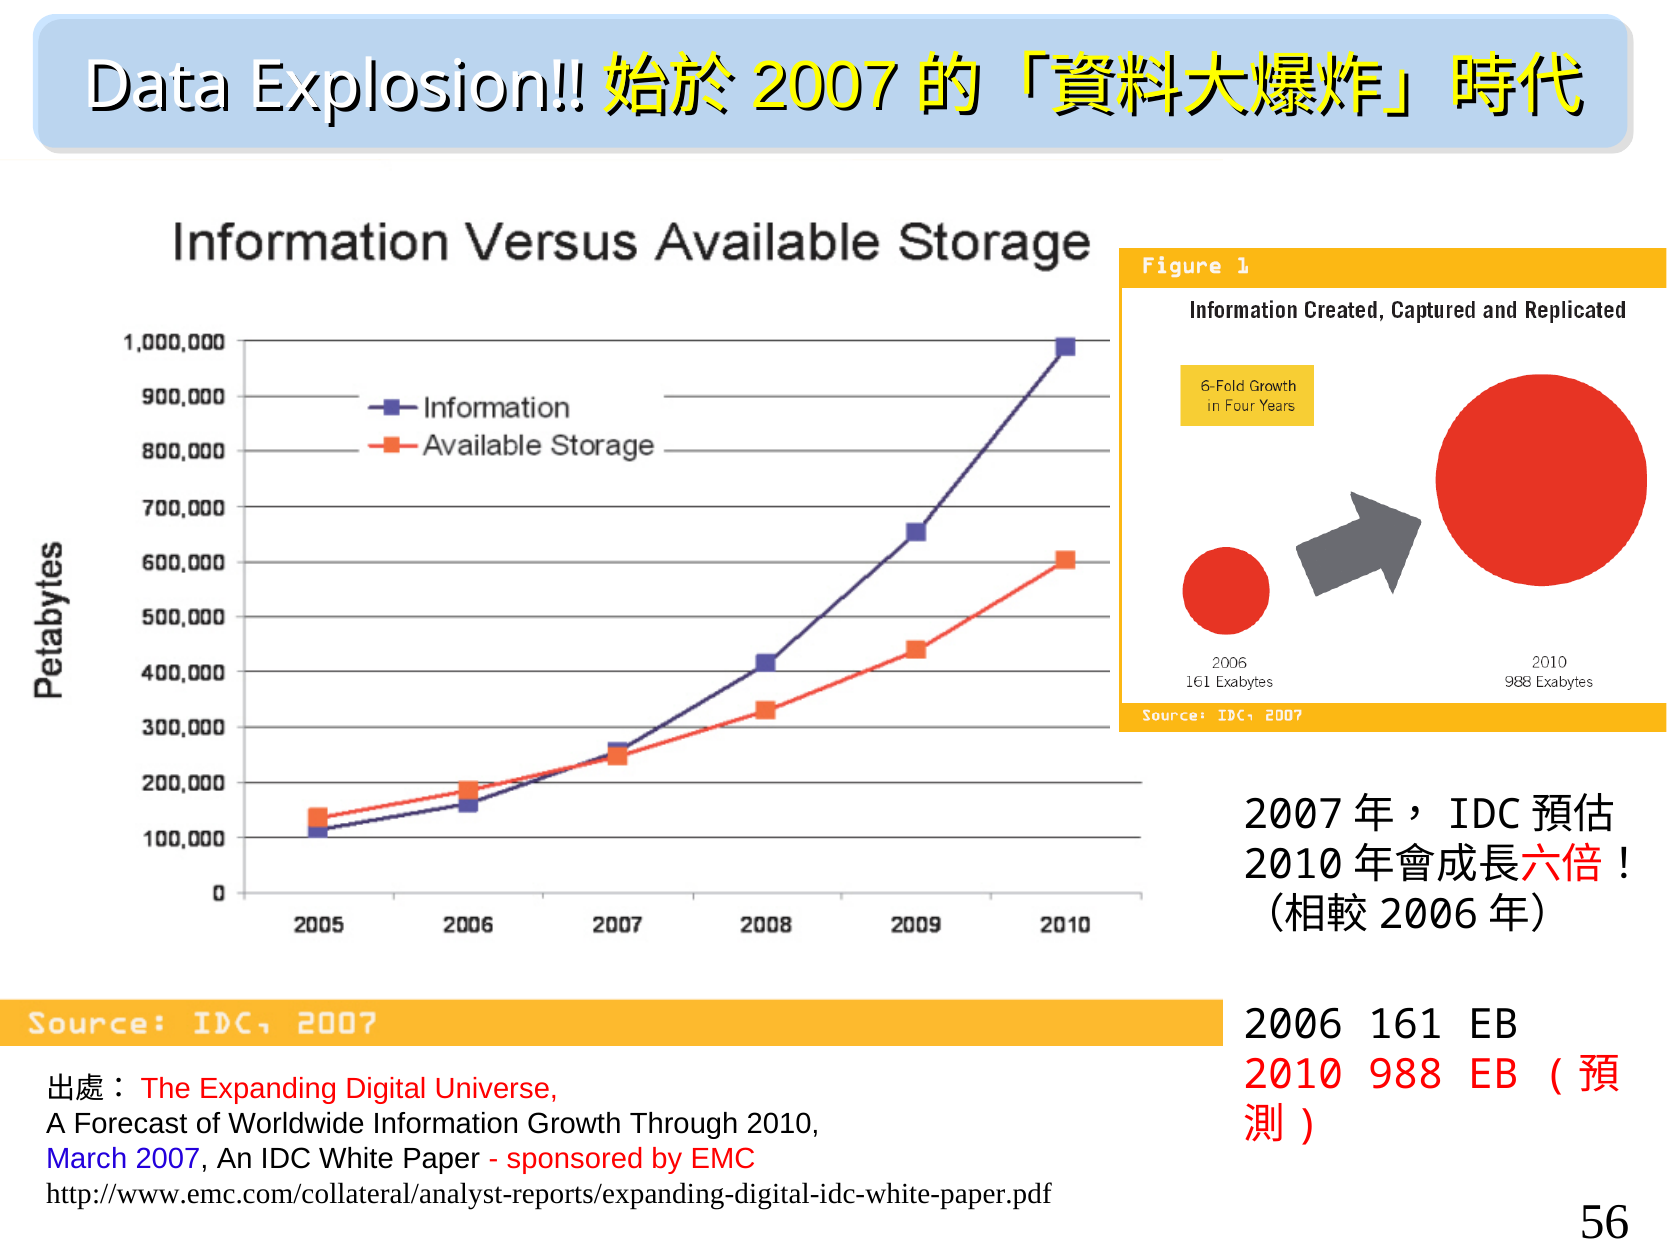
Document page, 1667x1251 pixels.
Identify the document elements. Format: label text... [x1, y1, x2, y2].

text_box 2007年，IDC預估2010年會成長六倍！（相較2006年） 2006 161 EB 2010 988 EB (預測) [1228, 779, 1667, 1105]
text_box Data Explosion!!始於2007的「資料大爆炸」時代 [0, 11, 1665, 159]
text_box 出處：The Expanding Digital Universe, A Forecast of Worldwide Information Growth Through 2010, March 2007, An IDC White Paper - sponsored by EMC http://www.emc.com/collateral/analyst-reports/expanding-digital-idc-white-paper.pdf [31, 1061, 1070, 1217]
picture [0, 159, 1667, 1046]
